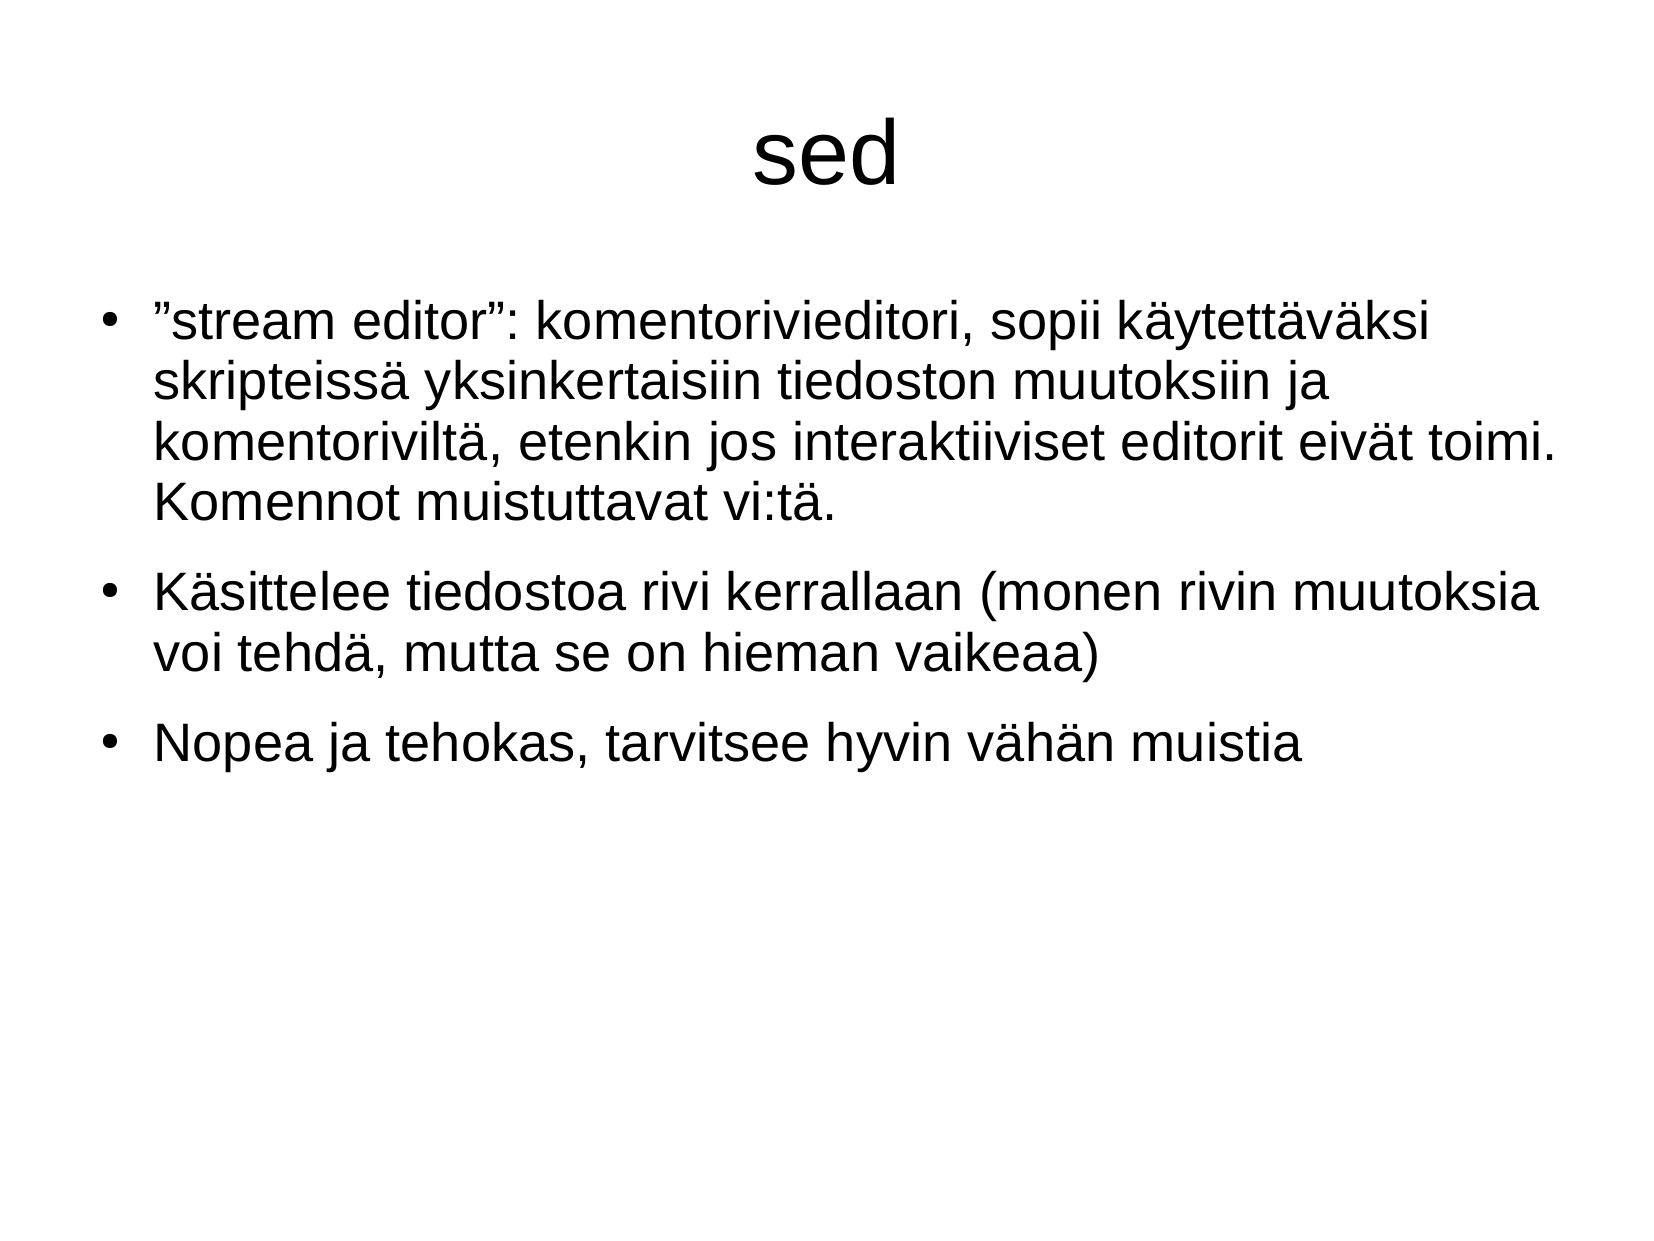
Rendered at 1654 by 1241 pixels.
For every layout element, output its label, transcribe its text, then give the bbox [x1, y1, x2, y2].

title sed [82, 49, 1571, 257]
list ”stream editor”: komentorivieditori, sopii käytettäväksi skripteissä yksinkertaisiin tiedoston muutoksiin ja komentoriviltä, etenkin jos interaktiiviset editorit eivät toimi. Komennot muistuttavat vi:tä. Käsittelee tiedostoa rivi kerrallaan (monen rivin muutoksia voi tehdä, mutta se on hieman vaikeaa) Nopea ja tehokas, tarvitsee hyvin vähän muistia [82, 290, 1571, 1010]
